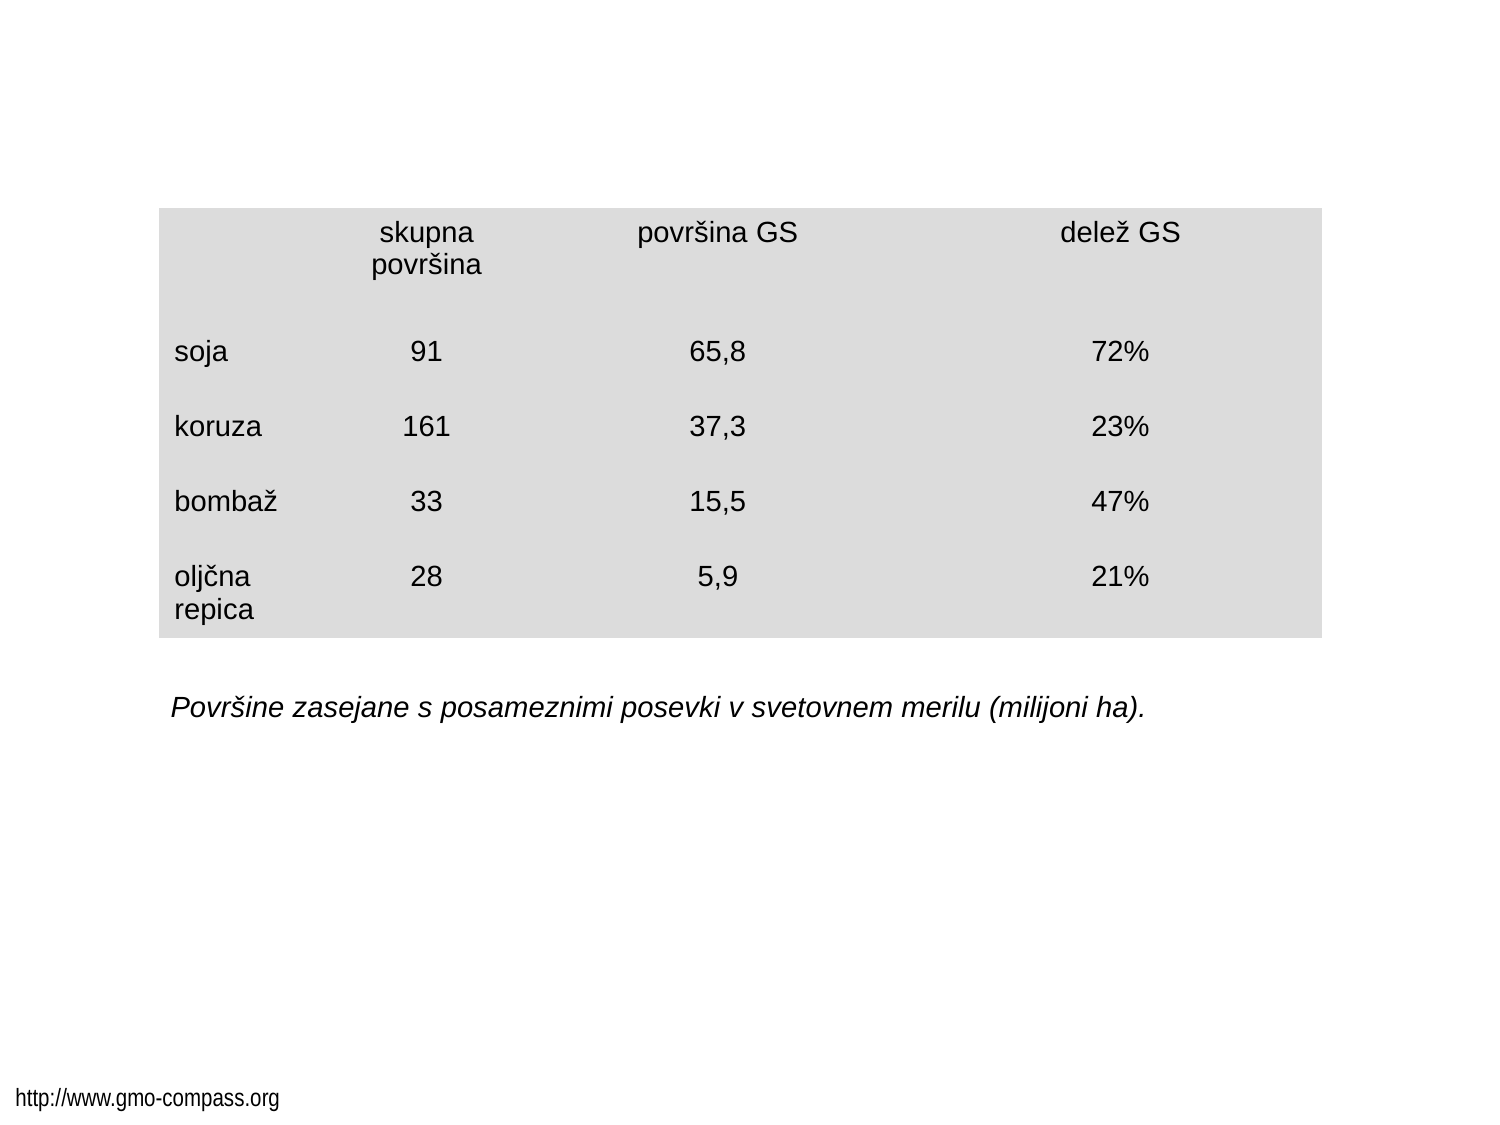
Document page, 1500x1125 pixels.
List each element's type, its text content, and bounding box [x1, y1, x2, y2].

table_header [159, 208, 337, 328]
table_cell 21% [919, 553, 1322, 638]
table_cell 65,8 [517, 328, 919, 403]
table_cell 33 [337, 478, 517, 553]
table_cell oljčna repica [159, 553, 337, 638]
text_box Površine zasejane s posameznimi posevki v svetovnem merilu (milijoni ha). [155, 680, 1163, 731]
table_cell 161 [337, 403, 517, 478]
table_cell 72% [919, 328, 1322, 403]
table_cell bombaž [159, 478, 337, 553]
text_box http://www.gmo-compass.org [0, 1073, 296, 1119]
table_cell 28 [337, 553, 517, 638]
table_cell 5,9 [517, 553, 919, 638]
table_cell soja [159, 328, 337, 403]
table_header delež GS [919, 208, 1322, 328]
table_cell 23% [919, 403, 1322, 478]
table_cell 37,3 [517, 403, 919, 478]
table_cell koruza [159, 403, 337, 478]
table_cell 91 [337, 328, 517, 403]
table_cell 15,5 [517, 478, 919, 553]
table_header skupna površina [337, 208, 517, 328]
table_header površina GS [517, 208, 919, 328]
table_cell 47% [919, 478, 1322, 553]
